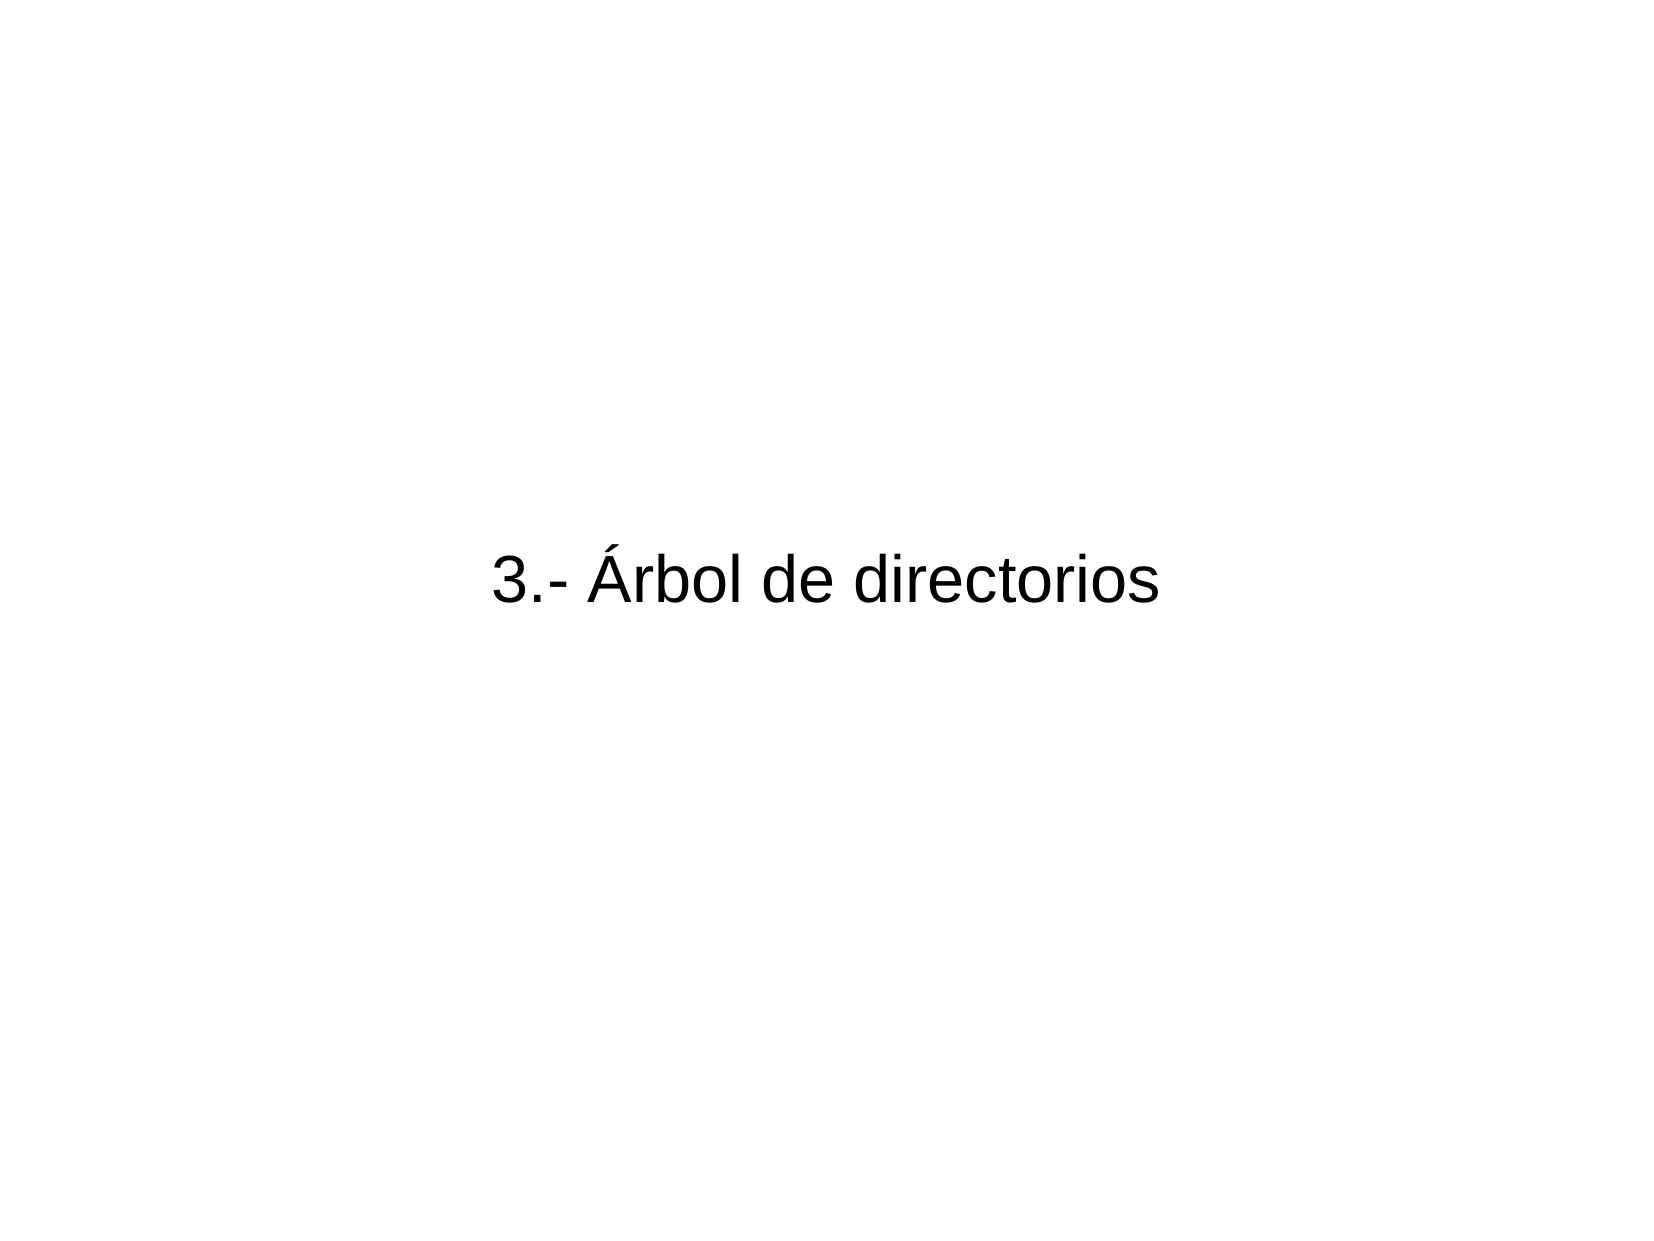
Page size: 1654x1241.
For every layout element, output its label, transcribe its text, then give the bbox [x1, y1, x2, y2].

subtitle 3.- Árbol de directorios [82, 49, 1571, 1109]
